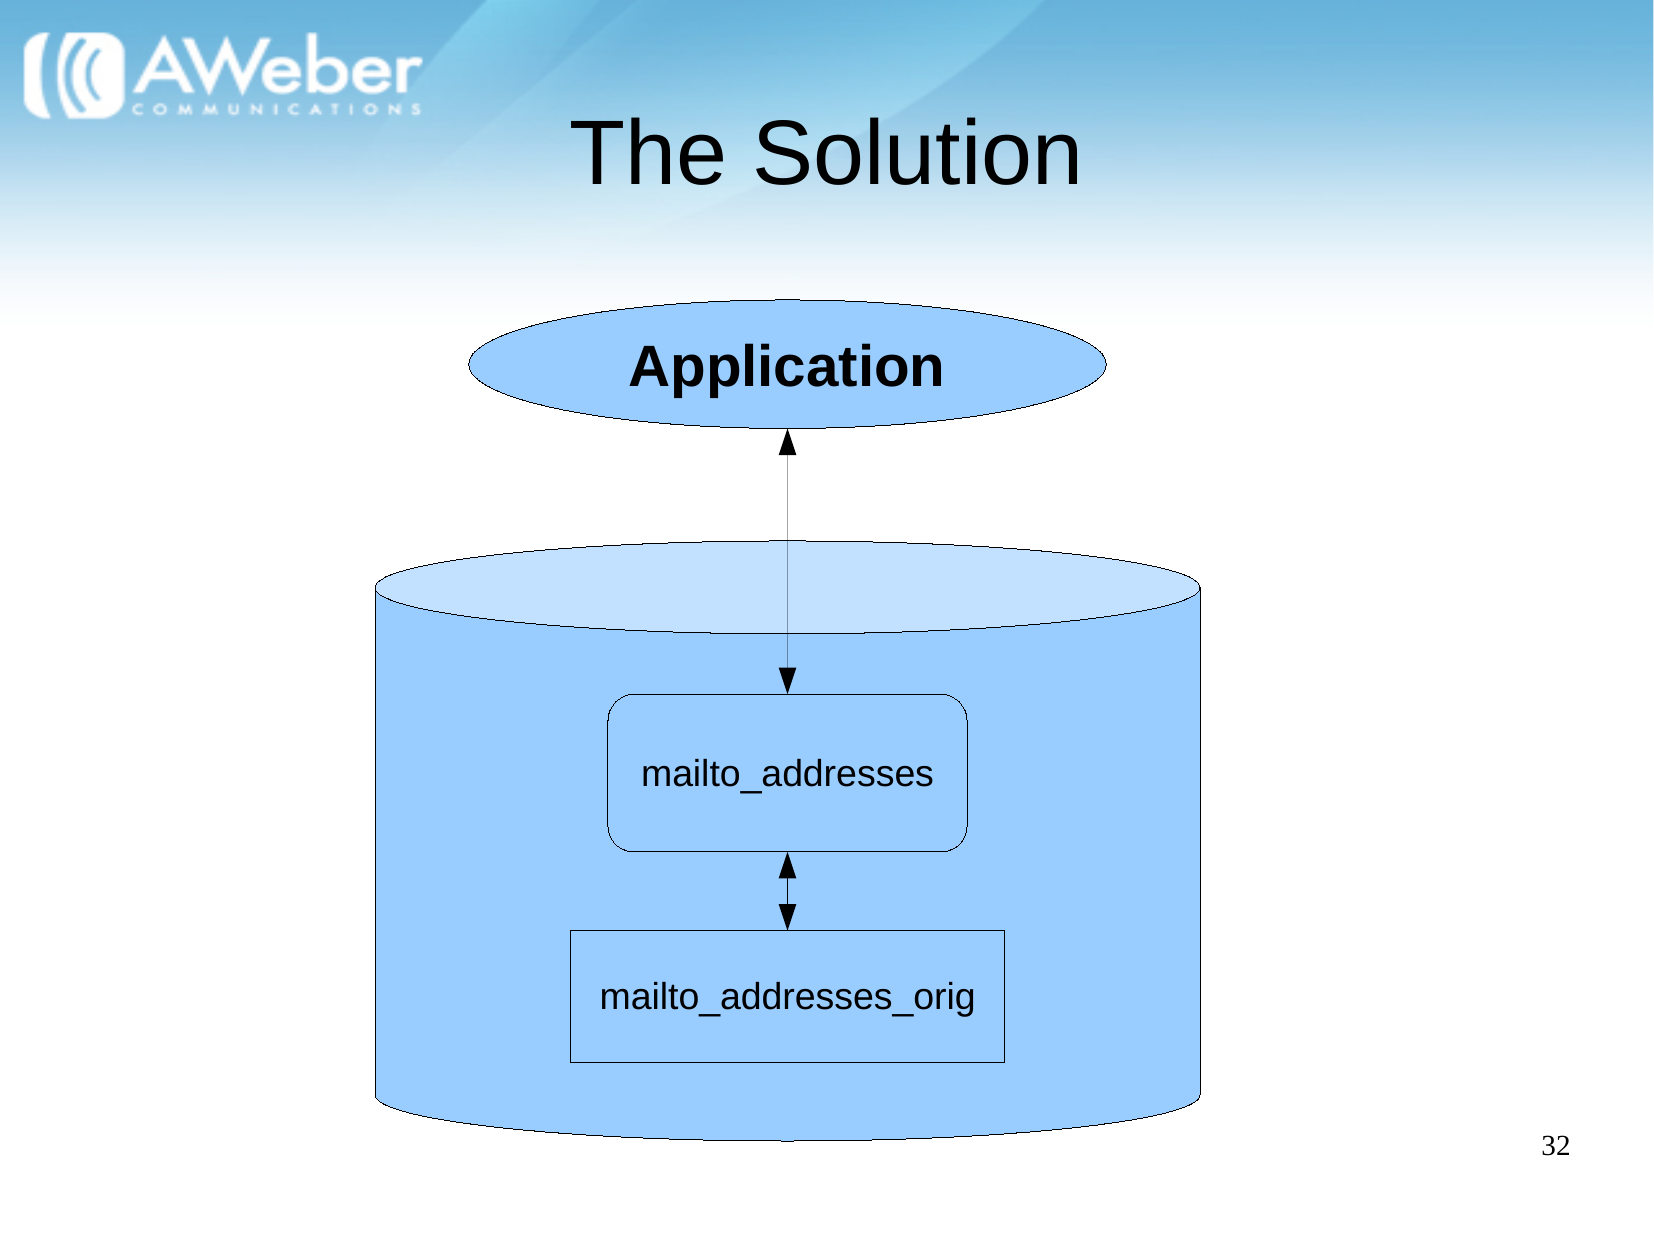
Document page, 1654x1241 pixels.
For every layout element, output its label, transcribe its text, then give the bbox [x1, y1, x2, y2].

text_box mailto_addresses_orig [570, 930, 1005, 1063]
picture [0, 0, 1654, 376]
text_box Application [613, 326, 962, 428]
text_box [375, 588, 1201, 1142]
title The Solution [82, 49, 1571, 257]
text_box [468, 299, 1107, 418]
text_box mailto_addresses [607, 694, 968, 852]
